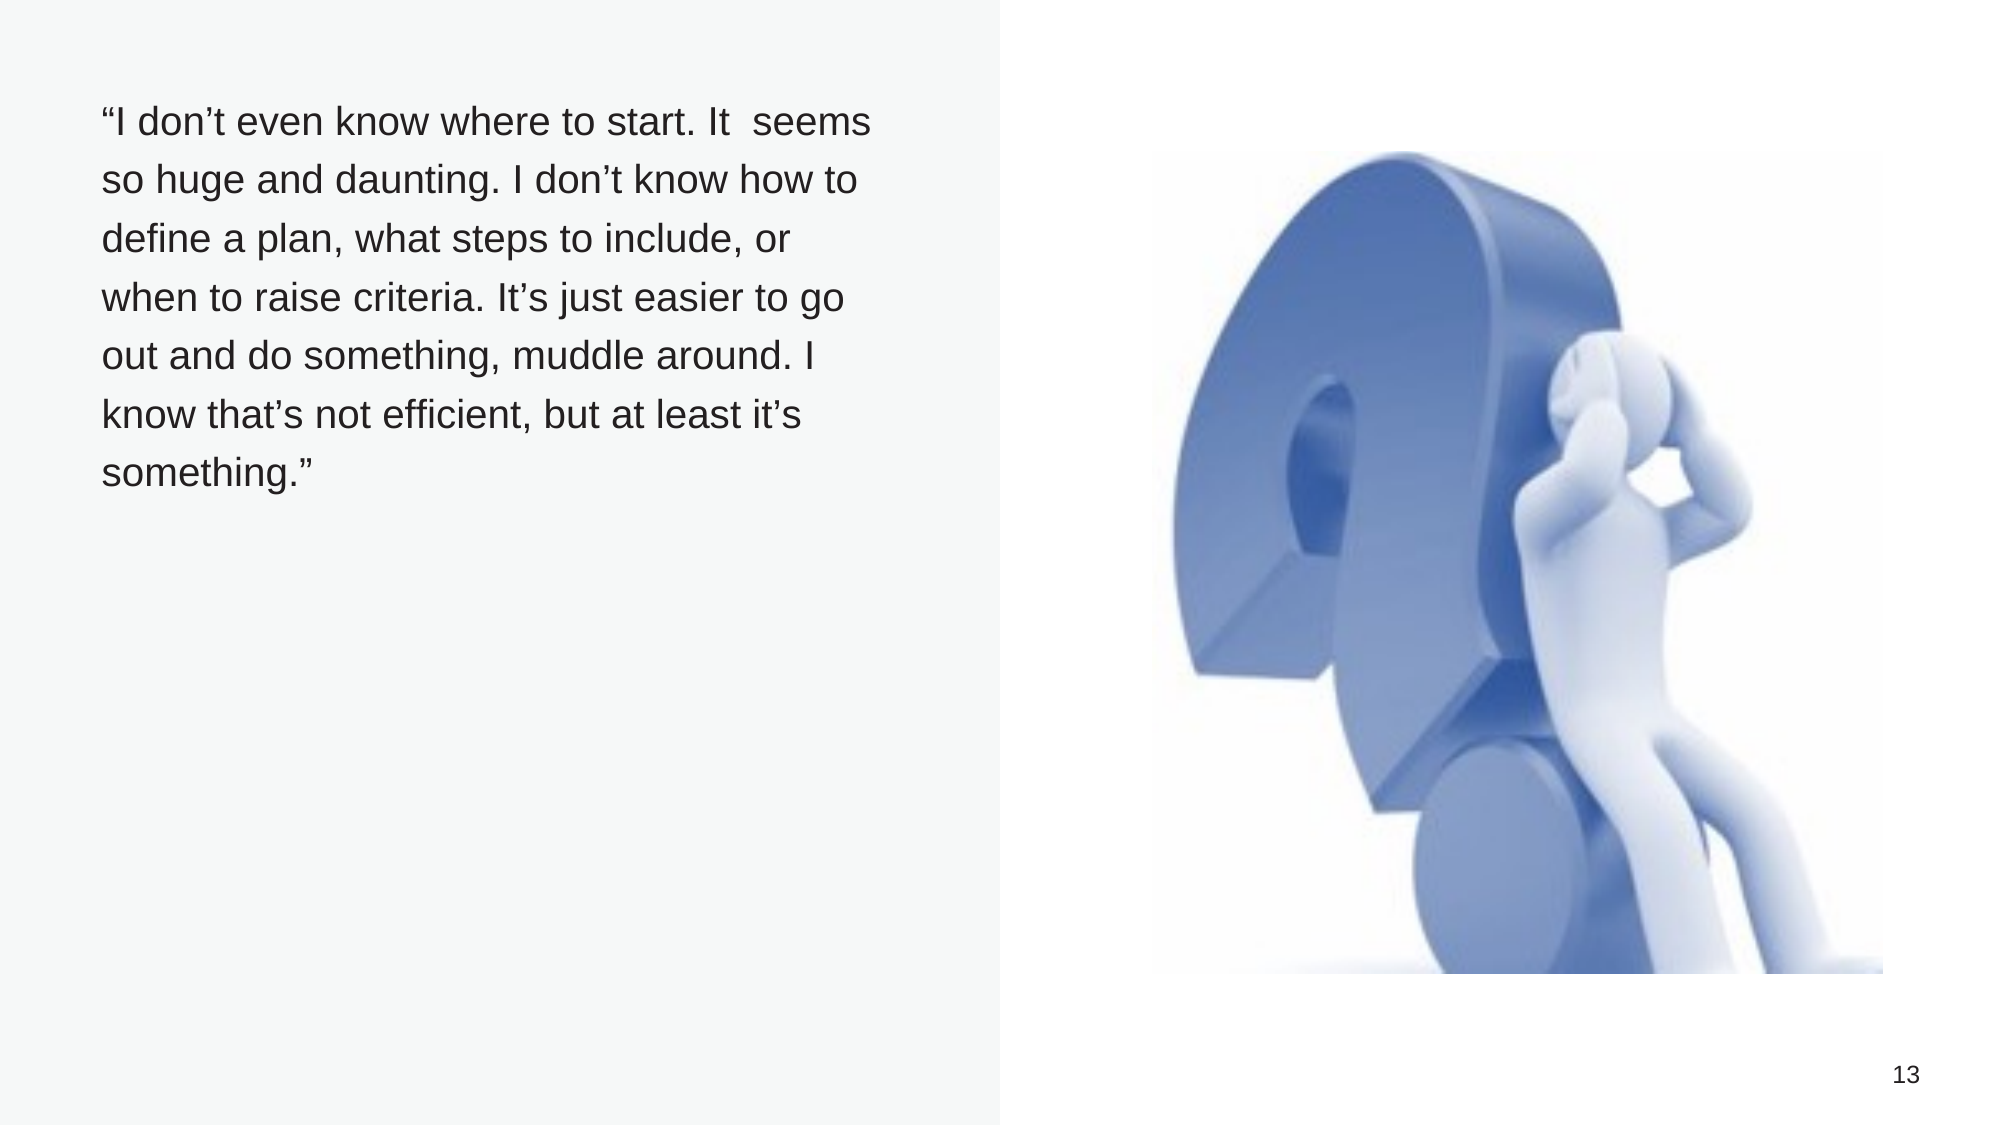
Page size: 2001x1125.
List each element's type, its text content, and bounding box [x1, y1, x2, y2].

title “I don’t even know where to start. It seems so huge and daunting. I don’t know how to define a plan, what steps to include, or when to raise criteria. It’s just easier to go out and do something, muddle around. I know that’s not efficient, but at least it’s something.” [86, 77, 893, 591]
picture [1152, 151, 1883, 974]
